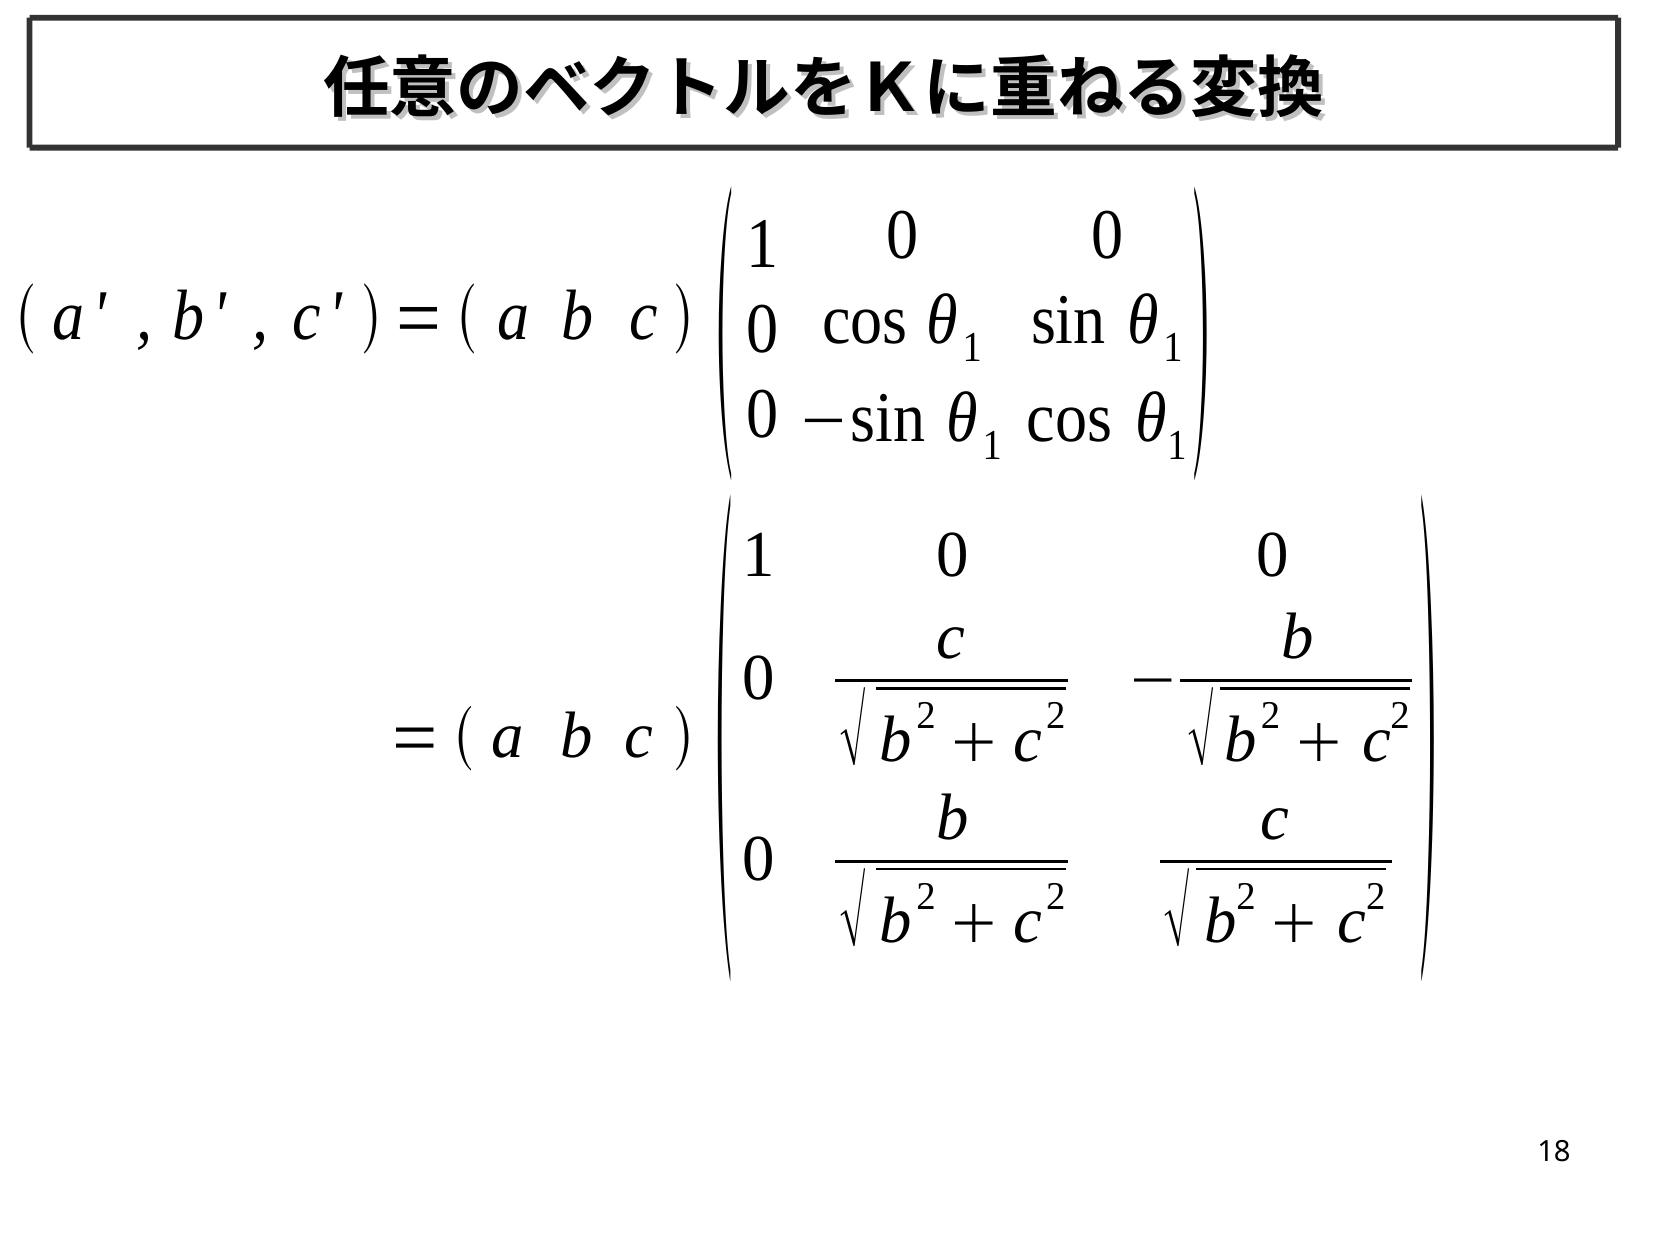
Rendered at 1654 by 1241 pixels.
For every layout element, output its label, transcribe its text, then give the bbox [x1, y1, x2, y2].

chart [365, 490, 1464, 981]
chart [0, 183, 1233, 482]
text_box 任意のベクトルをＫに重ねる変換 [29, 17, 1619, 148]
